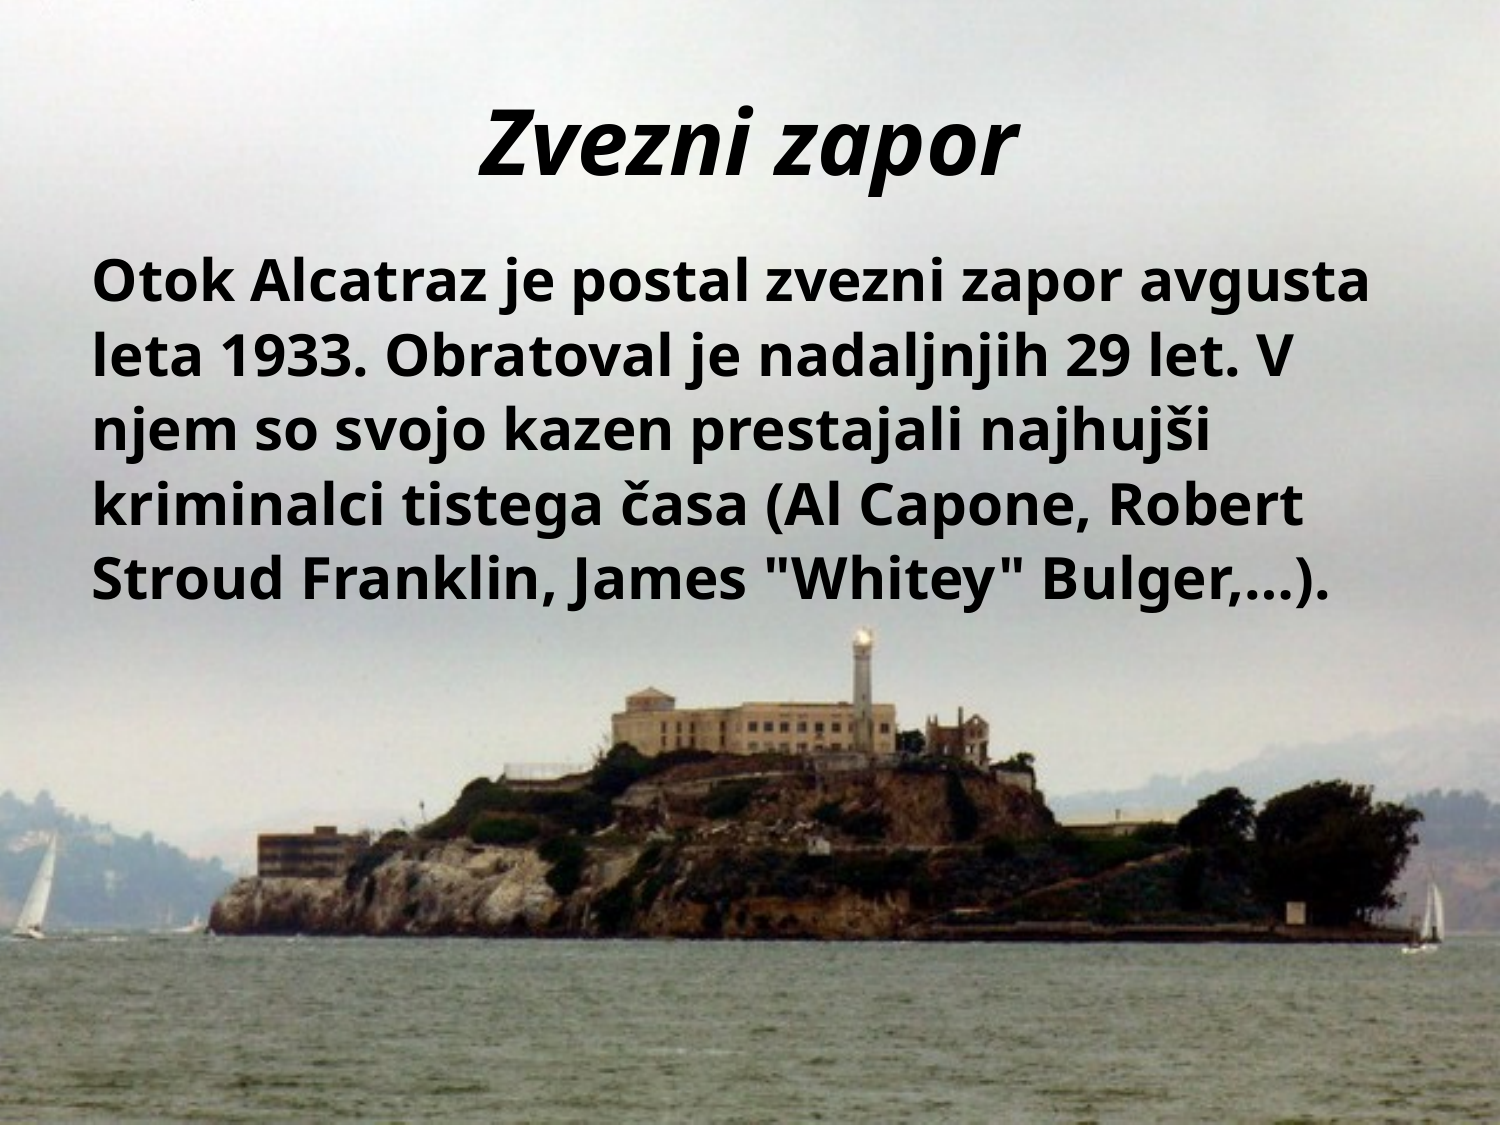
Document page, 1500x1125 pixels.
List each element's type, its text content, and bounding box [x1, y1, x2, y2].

picture [0, 0, 1500, 1125]
title Zvezni zapor [75, 45, 1425, 233]
list Otok Alcatraz je postal zvezni zapor avgusta leta 1933. Obratoval je nadaljnjih 29 let. V njem so svojo kazen prestajali najhujši kriminalci tistega časa (Al Capone, Robert Stroud Franklin, James "Whitey" Bulger,…). [76, 243, 1427, 953]
